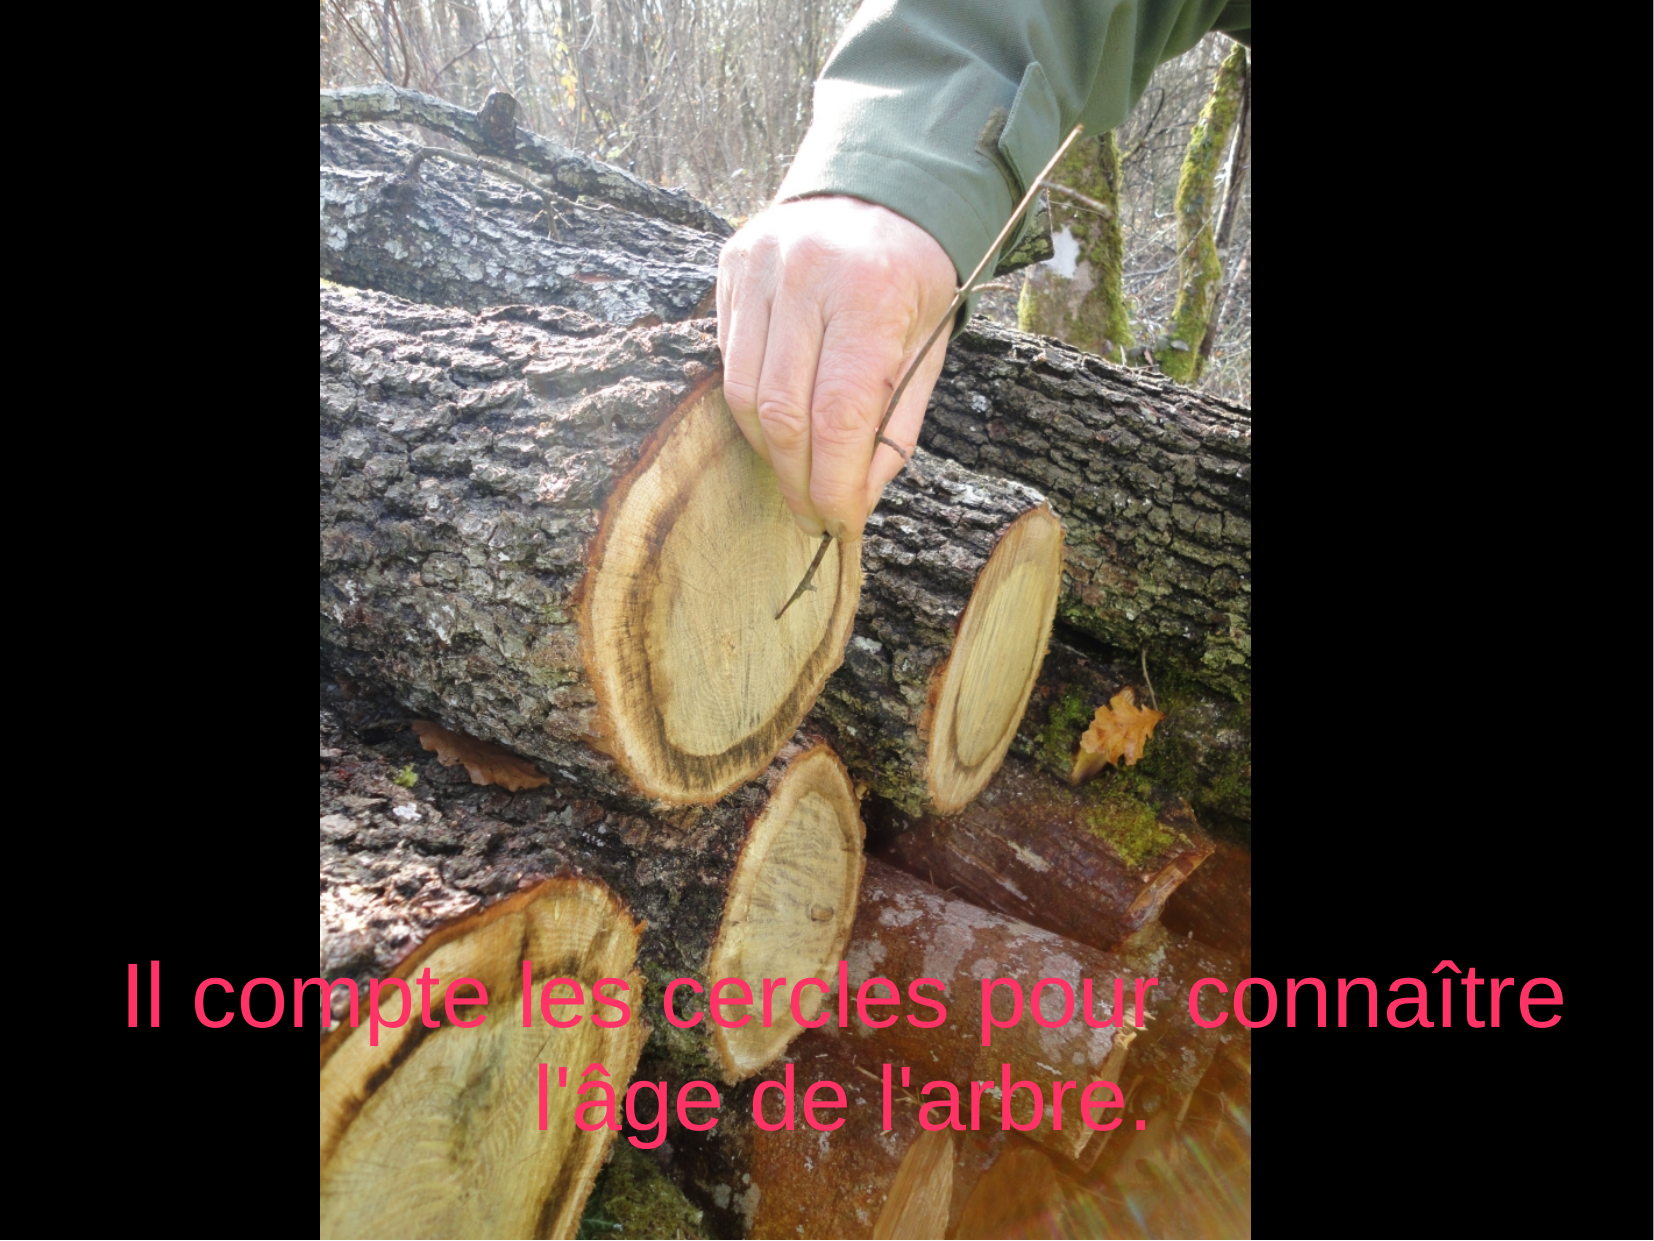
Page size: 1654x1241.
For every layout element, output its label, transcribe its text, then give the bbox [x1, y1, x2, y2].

picture [320, 0, 1251, 944]
picture [320, 1150, 1251, 1240]
title Il compte les cercles pour connaître l'âge de l'arbre. [88, 944, 1601, 1150]
